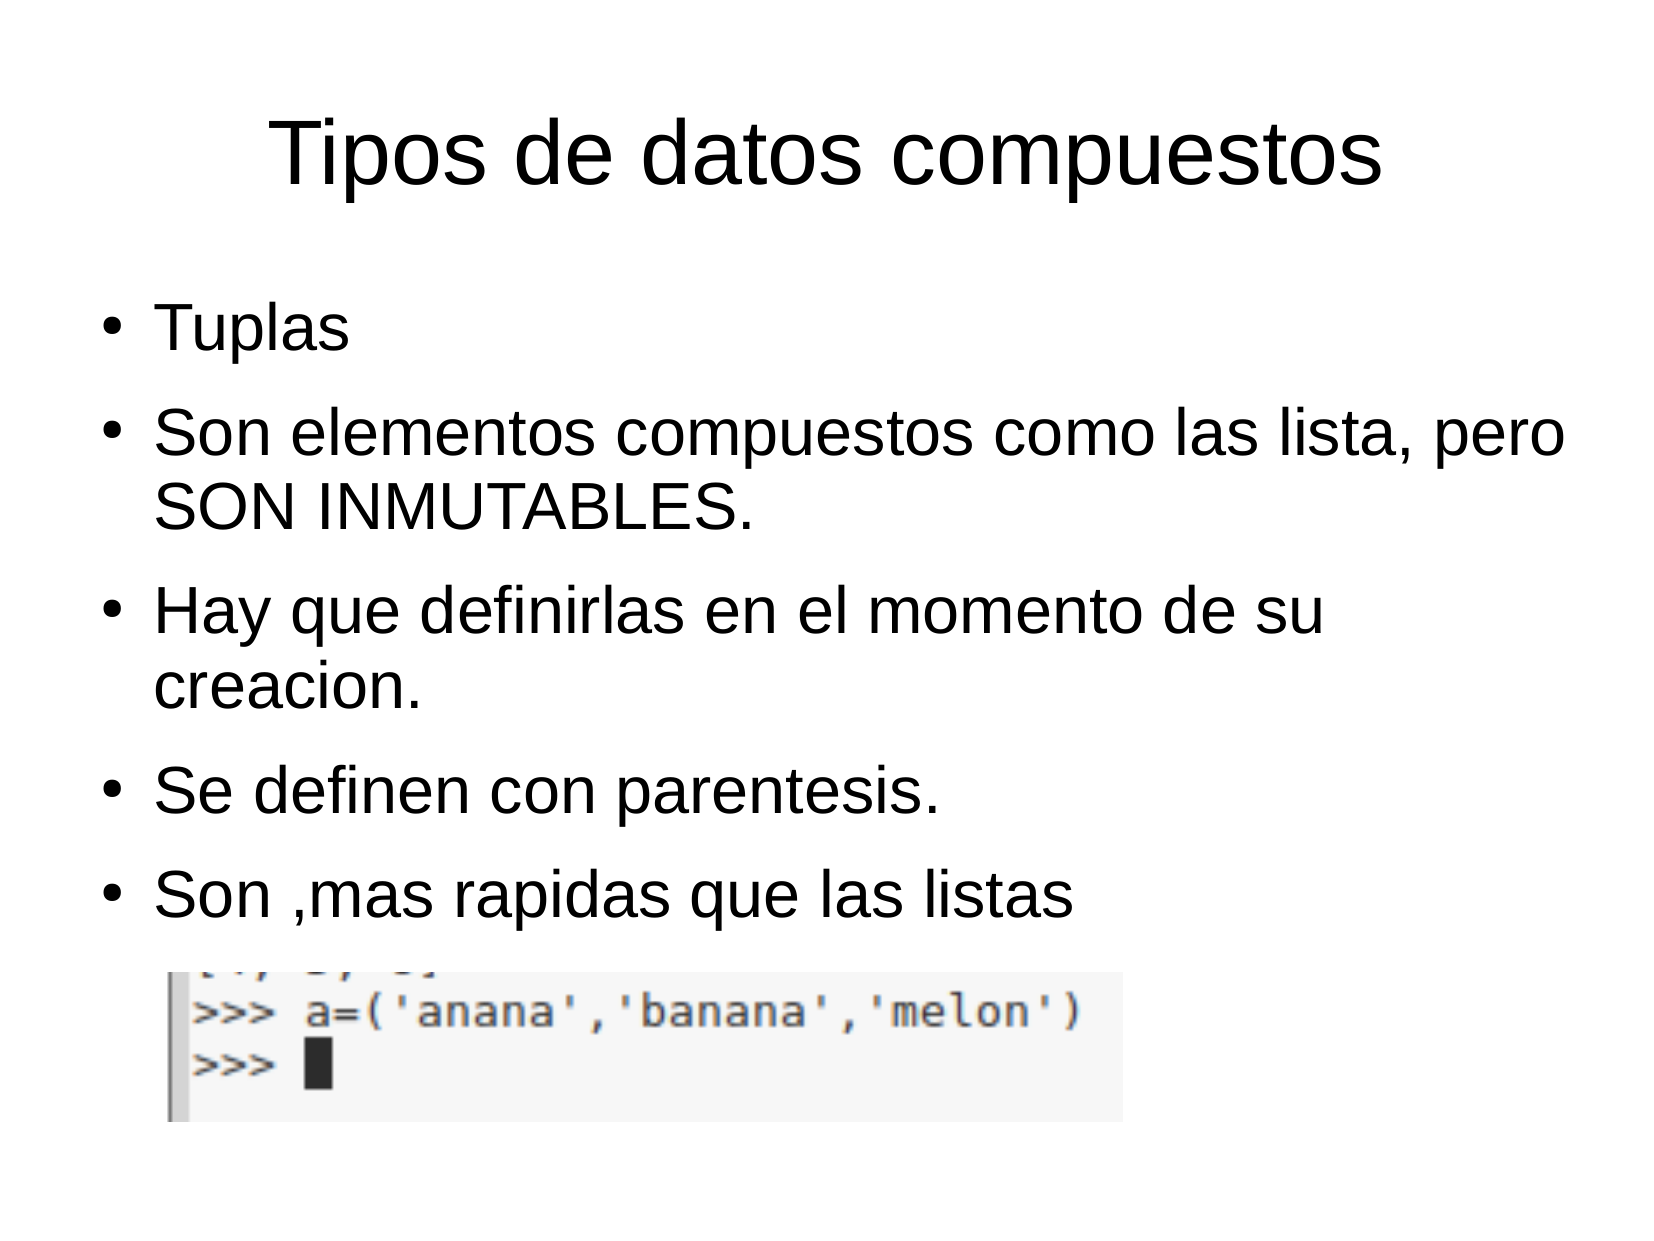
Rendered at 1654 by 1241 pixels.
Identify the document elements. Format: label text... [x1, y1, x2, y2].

title Tipos de datos compuestos [82, 49, 1571, 257]
list Tuplas Son elementos compuestos como las lista, pero SON INMUTABLES. Hay que definirlas en el momento de su creacion. Se definen con parentesis. Son ,mas rapidas que las listas [82, 290, 1571, 875]
picture [166, 972, 1123, 1123]
